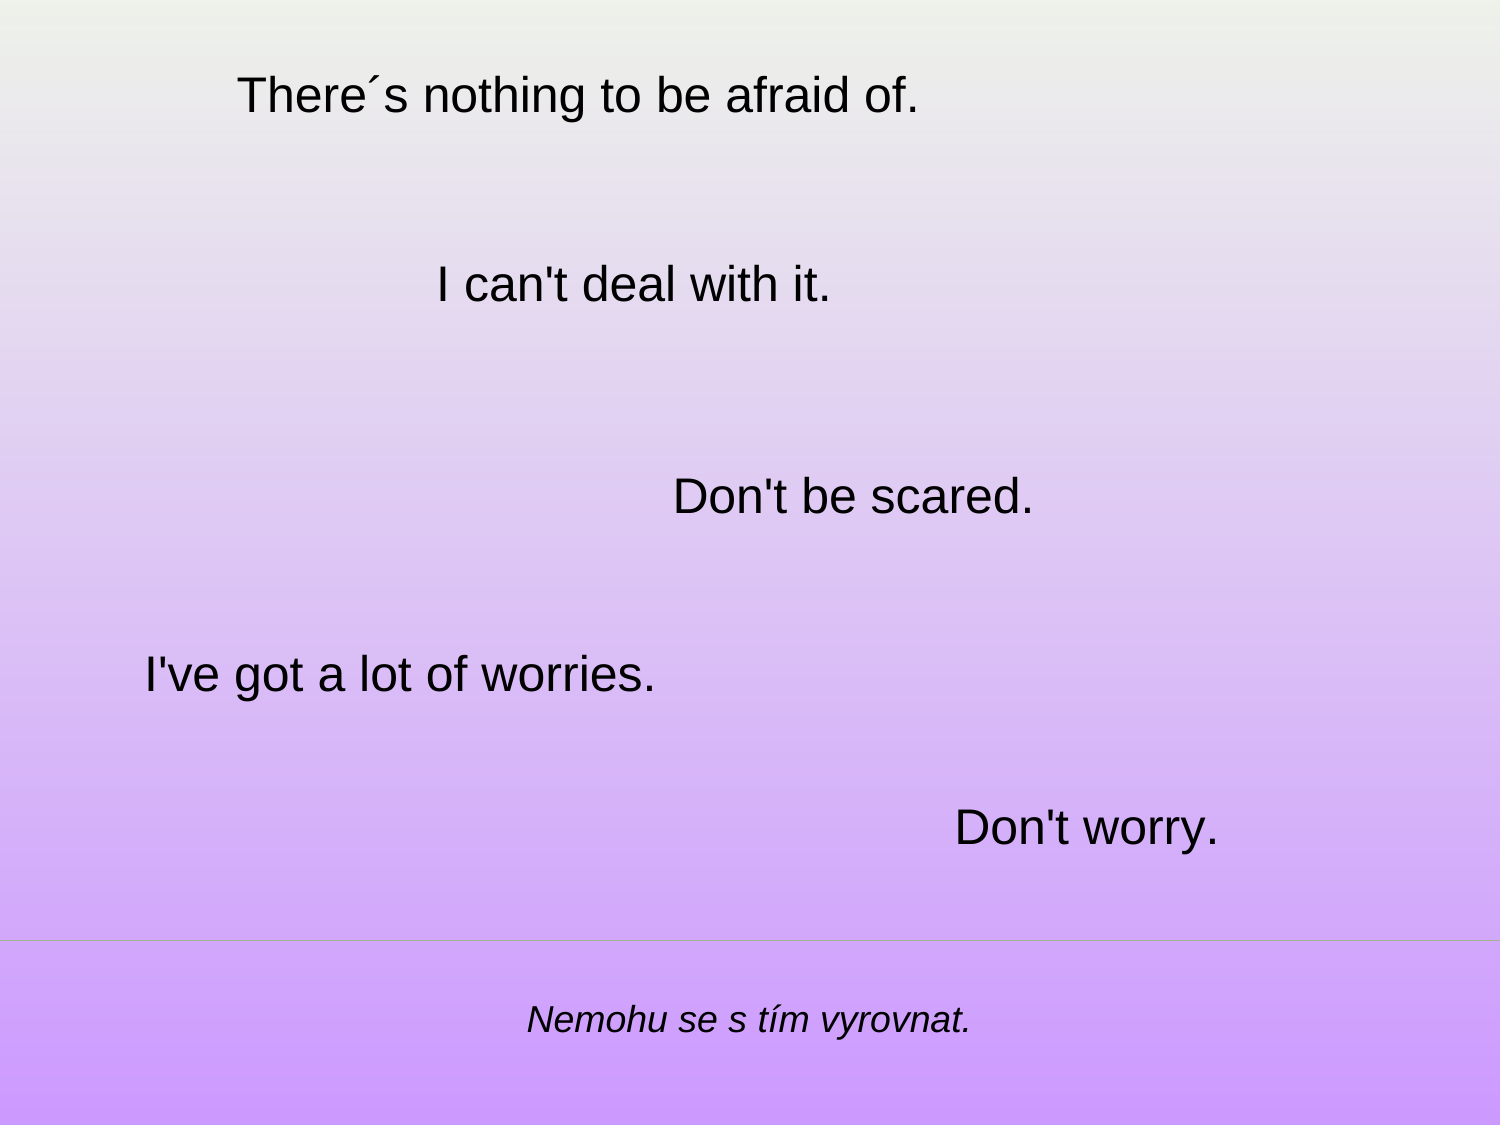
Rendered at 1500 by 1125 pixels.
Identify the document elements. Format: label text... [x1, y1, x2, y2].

text_box I've got a lot of worries. [129, 633, 673, 709]
text_box There´s nothing to be afraid of. [221, 54, 936, 131]
text_box I can't deal with it. [421, 243, 848, 319]
text_box Don't be scared. [657, 456, 1050, 532]
text_box Don't worry. [939, 786, 1235, 863]
text_box Nemohu se s tím vyrovnat. [511, 987, 988, 1049]
